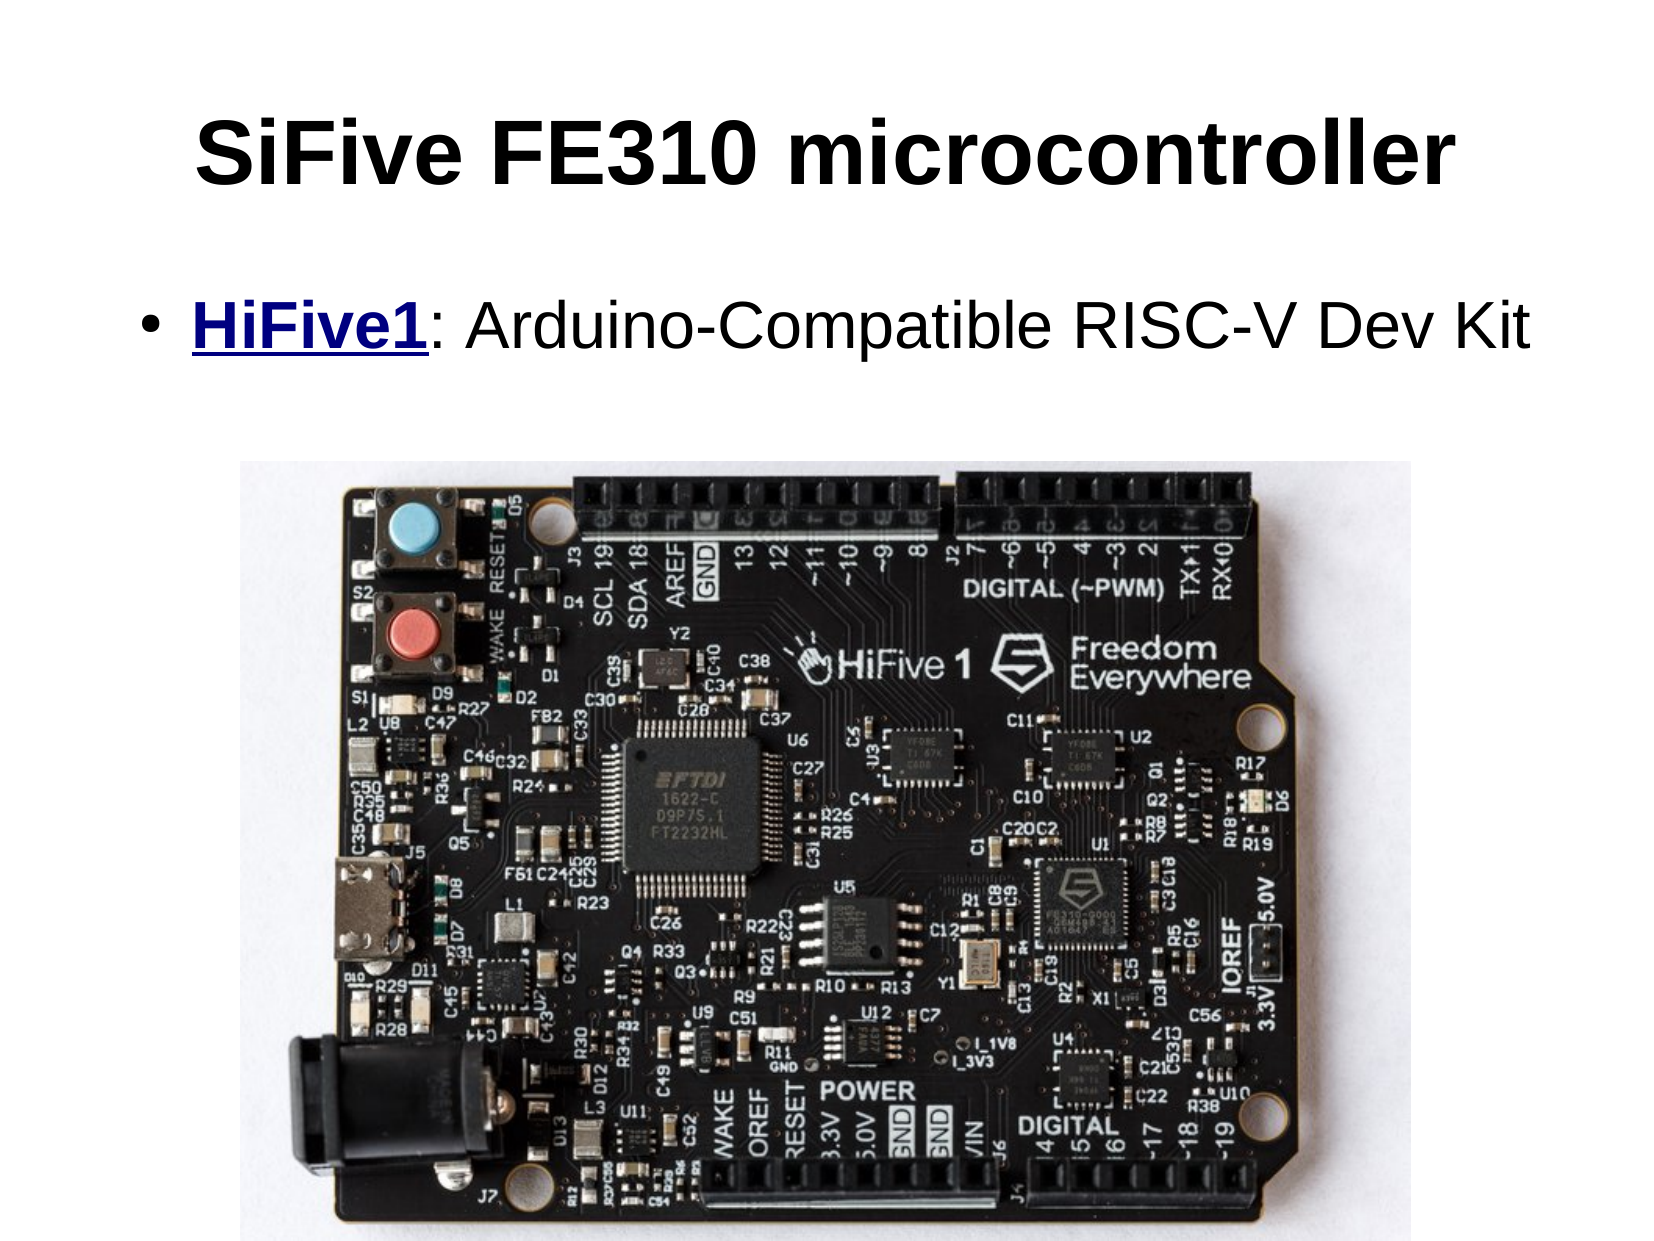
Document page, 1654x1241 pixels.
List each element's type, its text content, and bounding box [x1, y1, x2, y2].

title SiFive FE310 microcontroller [82, 49, 1571, 257]
list HiFive1: Arduino-Compatible RISC-V Dev Kit [120, 257, 1533, 889]
picture [240, 461, 1411, 1241]
